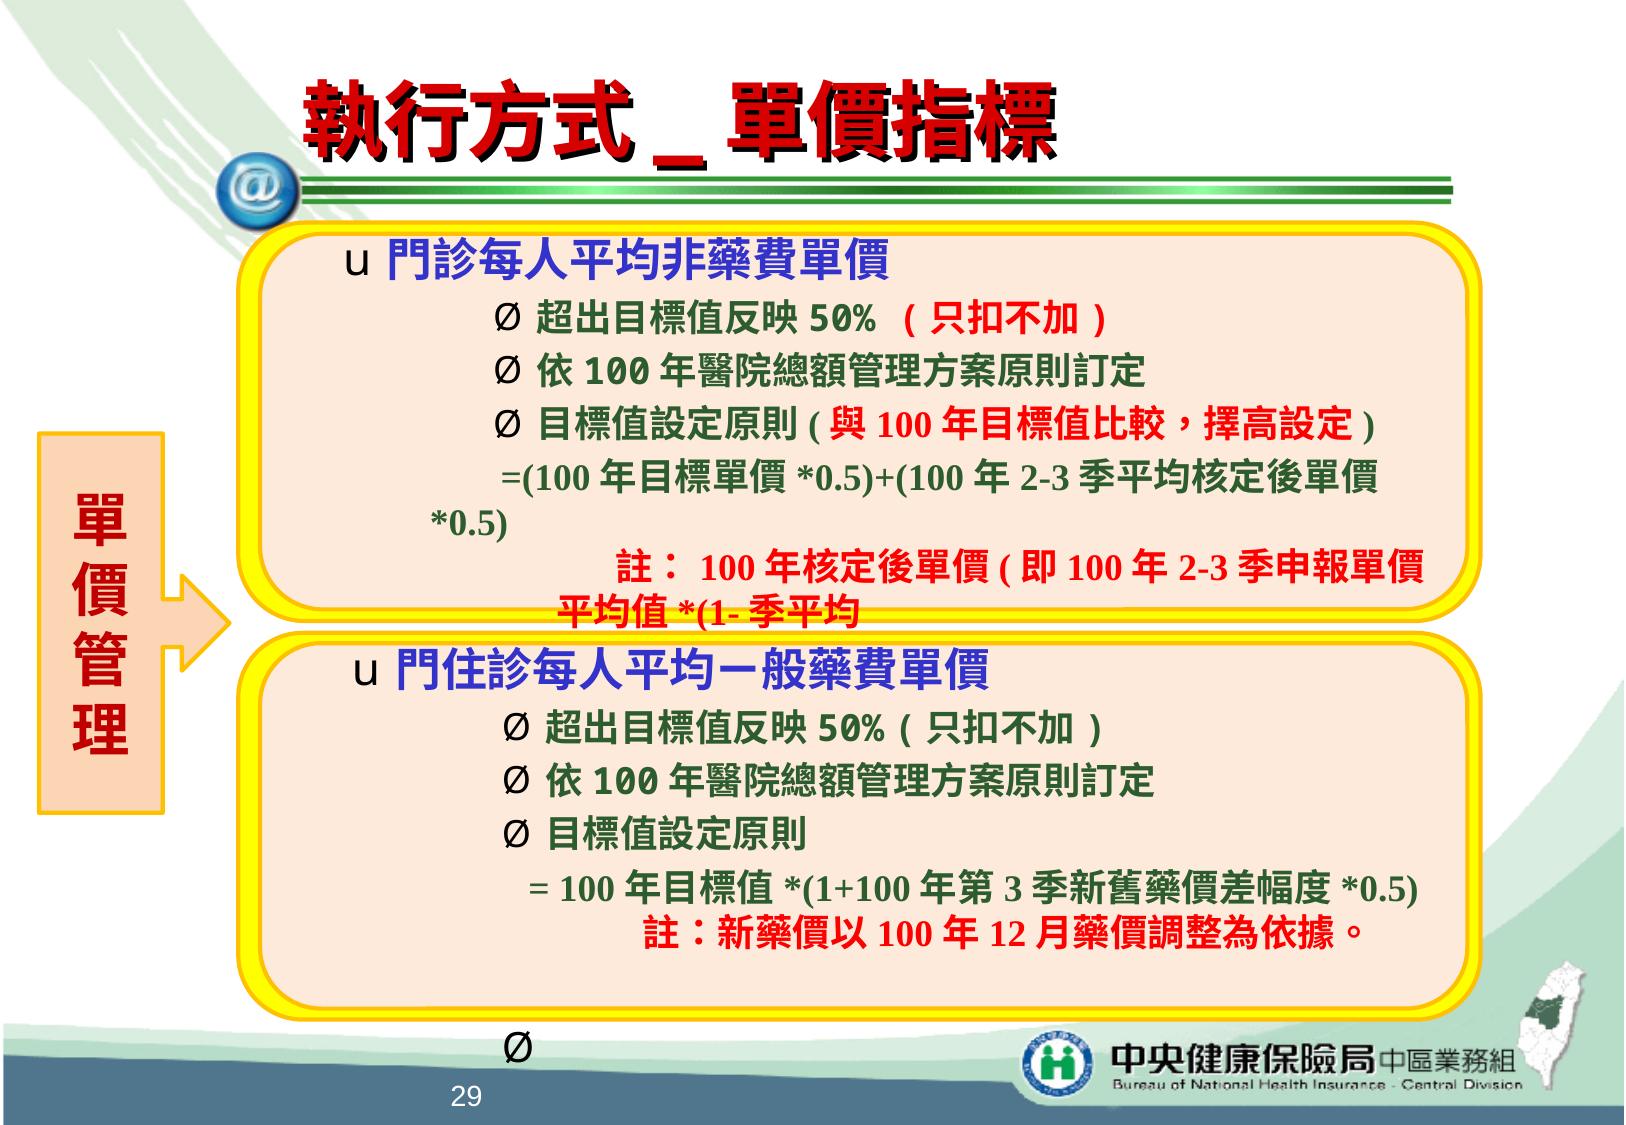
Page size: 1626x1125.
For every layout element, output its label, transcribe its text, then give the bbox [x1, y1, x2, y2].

text_box [238, 661, 249, 991]
text_box [1469, 660, 1481, 992]
text_box [769, 610, 802, 622]
text_box 門住診每人平均ㄧ般藥費單價 超出目標值反映50% (只扣不加) 依100年醫院總額管理方案原則訂定 目標值設定原則 = 100年目標值*(1+100年第3季新舊藥價差幅度*0.5) 註：新藥價以100年12月藥價調整為依據。 [249, 632, 1469, 997]
text_box [721, 610, 767, 622]
text_box [832, 610, 854, 622]
text_box [602, 610, 624, 622]
text_box [435, 1065, 815, 1125]
text_box [703, 610, 715, 622]
text_box [577, 610, 599, 622]
title 執行方式_單價指標 [285, 23, 1527, 211]
text_box [1458, 239, 1481, 605]
text_box [267, 610, 572, 622]
text_box [640, 610, 645, 622]
text_box [807, 610, 829, 622]
text_box [664, 610, 698, 622]
text_box 門診每人平均非藥費單價 超出目標值反映50% (只扣不加) 依100年醫院總額管理方案原則訂定 目標值設定原則(與100年目標值比較，擇高設定) =(100年目標單價*0.5)+(100年2-3季平均核定後單價*0.5) 註：100年核定後單價(即100年2-3季申報單價平均值*(1-季平均 初核減率))並以同儕申報平均單價75百分位為上限。 [241, 222, 1458, 610]
text_box [858, 610, 1451, 622]
text_box [253, 997, 1466, 1020]
text_box [628, 610, 636, 622]
text_box 單價管理 [39, 433, 230, 813]
